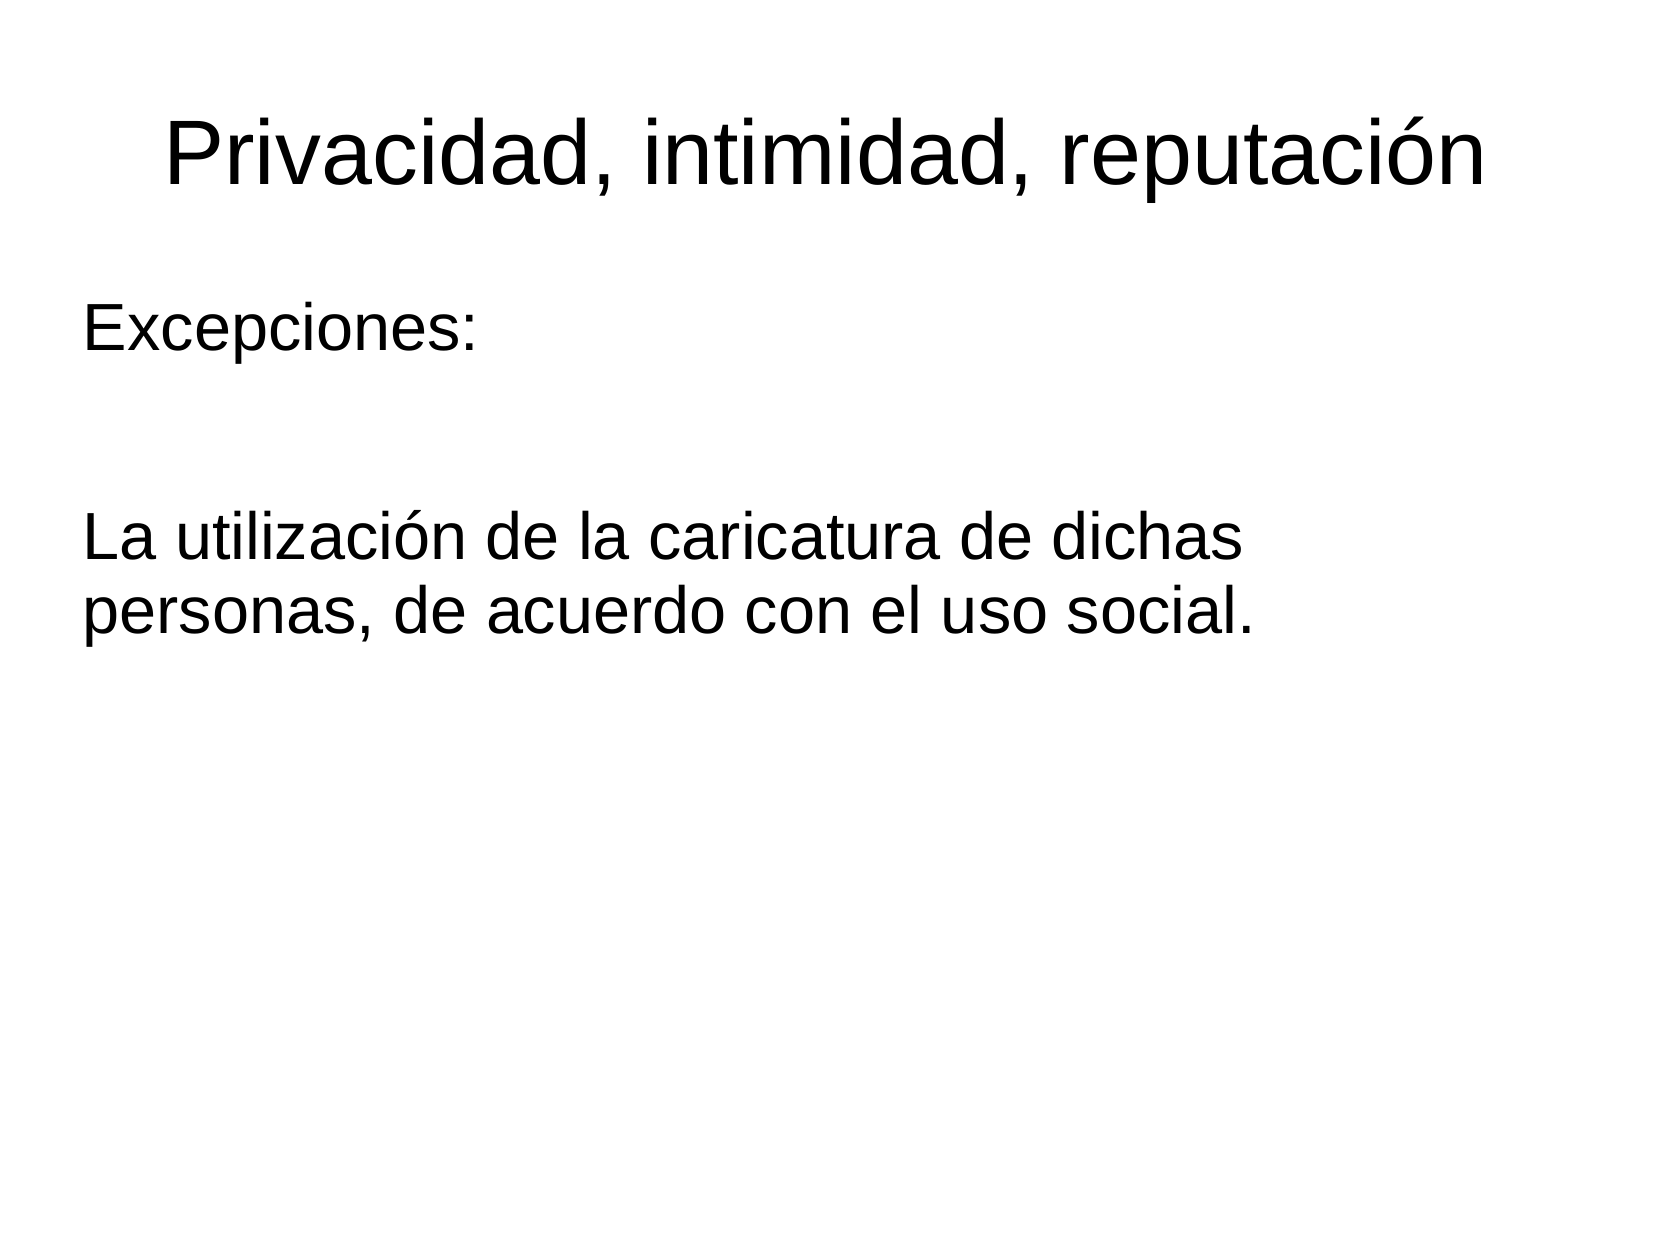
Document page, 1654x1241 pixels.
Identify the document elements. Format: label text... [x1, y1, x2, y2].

list Excepciones: La utilización de la caricatura de dichas personas, de acuerdo con el uso social. [82, 290, 1538, 1010]
title Privacidad, intimidad, reputación [82, 49, 1571, 257]
